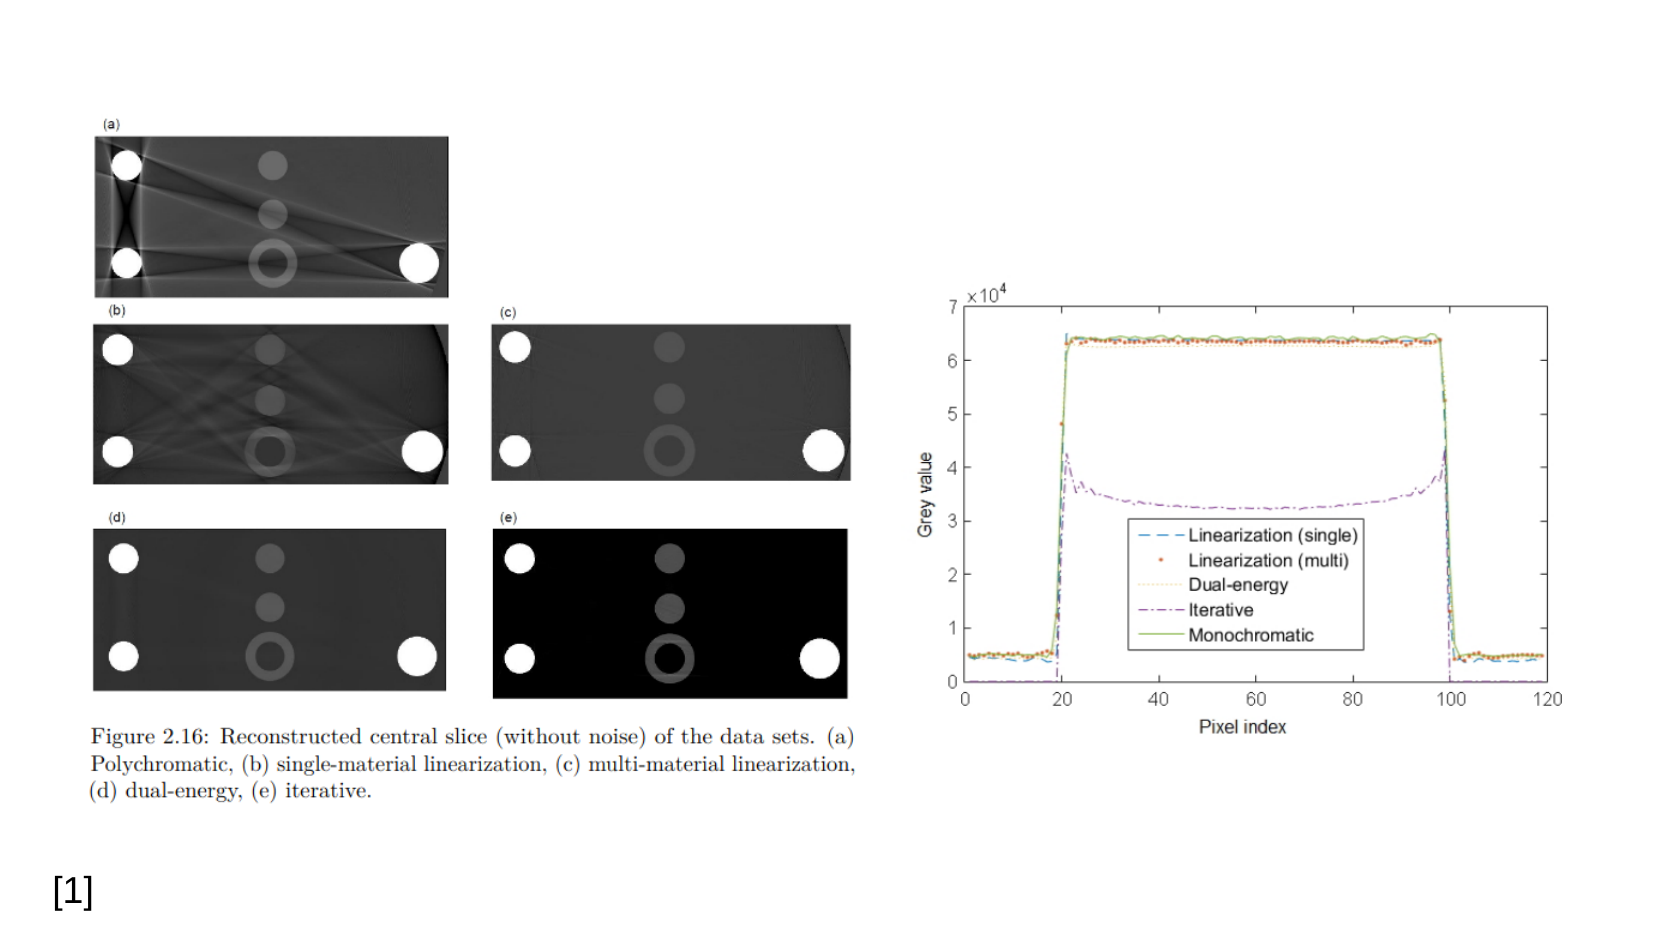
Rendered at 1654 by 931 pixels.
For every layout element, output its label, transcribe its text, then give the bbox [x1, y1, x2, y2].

picture [73, 96, 1613, 826]
text_box [1] [37, 862, 109, 920]
